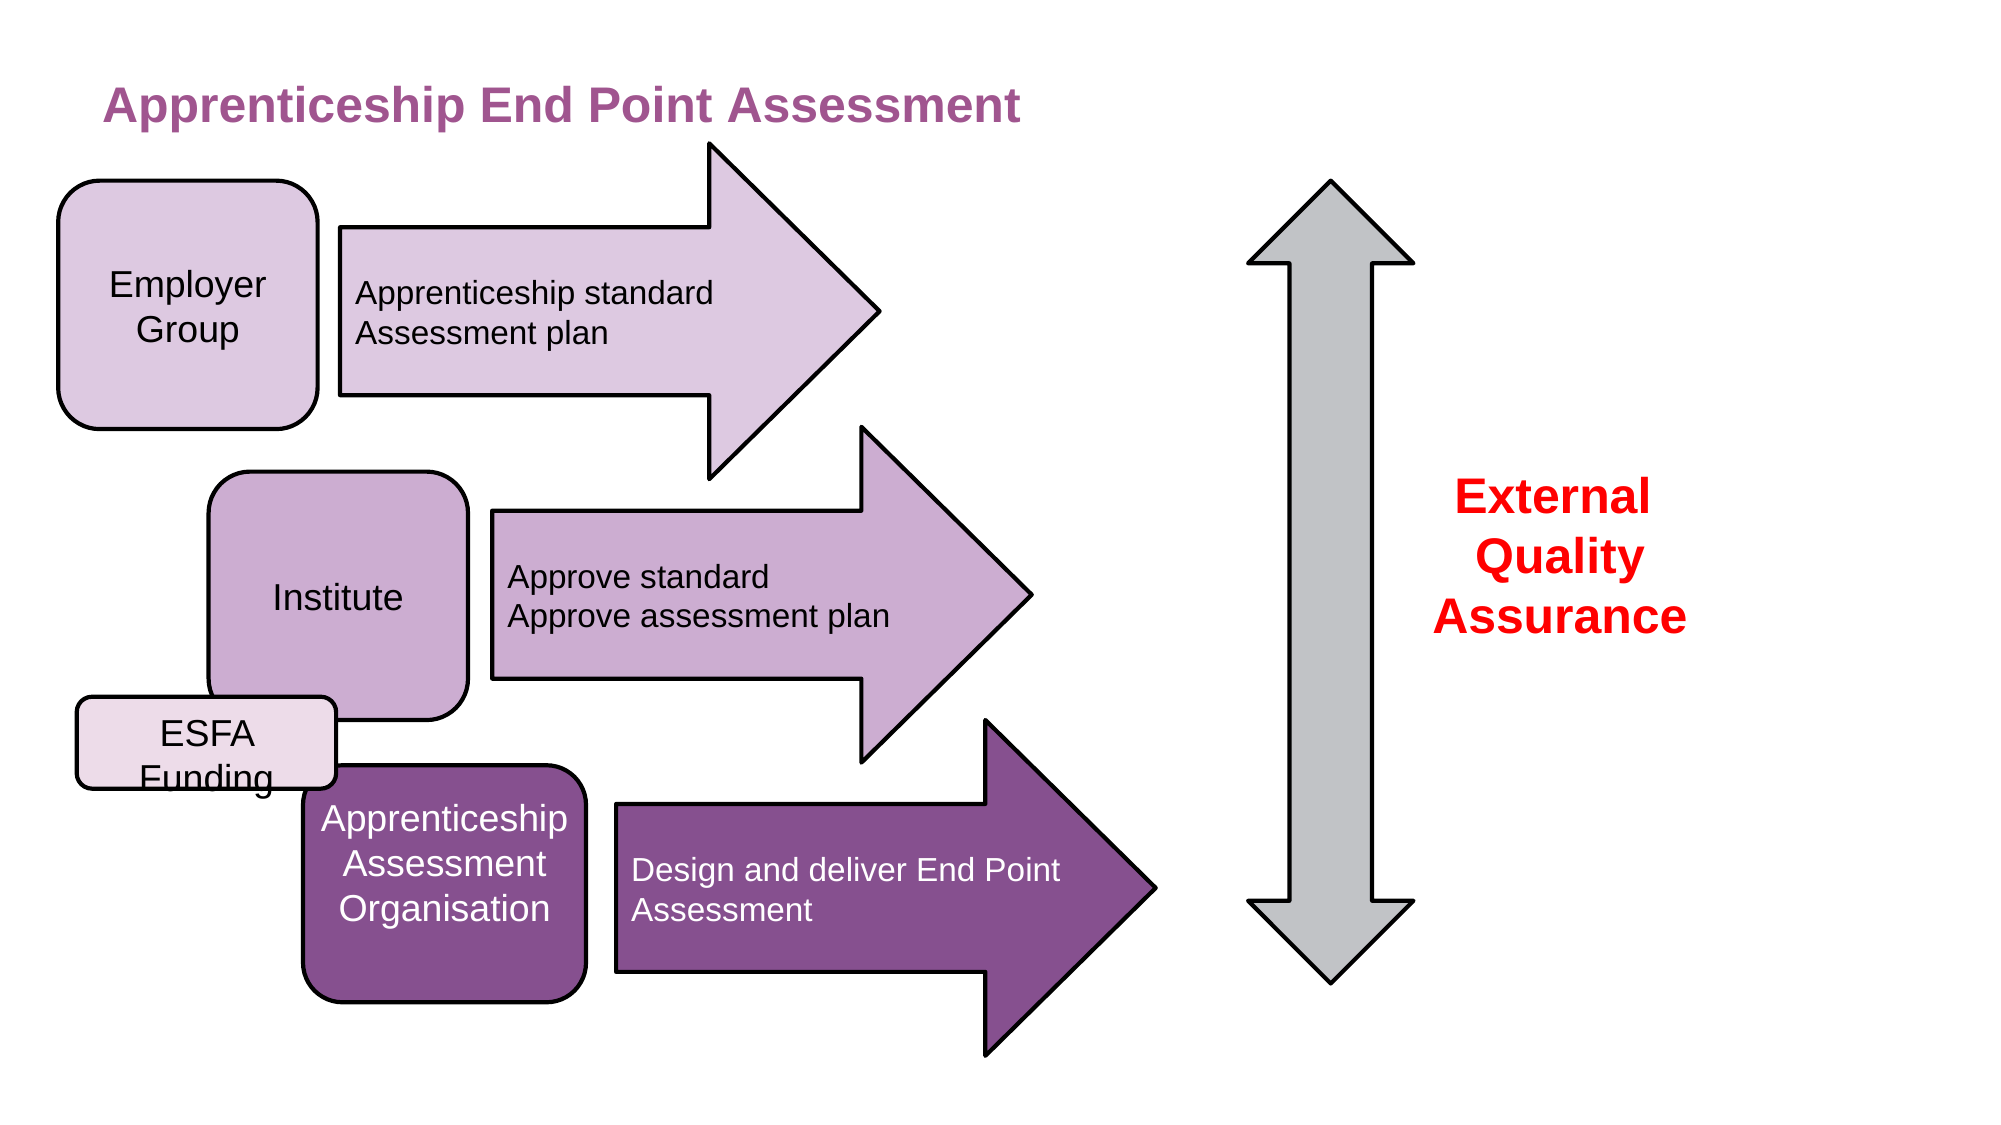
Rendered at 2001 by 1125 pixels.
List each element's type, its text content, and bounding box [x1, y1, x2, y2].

text_box Apprenticeship Assessment Organisation [303, 765, 587, 1003]
text_box External Quality Assurance [1415, 456, 1705, 654]
text_box Apprenticeship standard Assessment plan [340, 143, 880, 480]
text_box ESFA Funding [76, 696, 337, 789]
text_box [1248, 180, 1414, 984]
text_box Institute [208, 471, 469, 721]
text_box Approve standard Approve assessment plan [492, 426, 1032, 763]
text_box Design and deliver End Point Assessment [616, 720, 1156, 1056]
title Apprenticeship End Point Assessment [102, 66, 1491, 161]
text_box Employer Group [58, 180, 318, 430]
